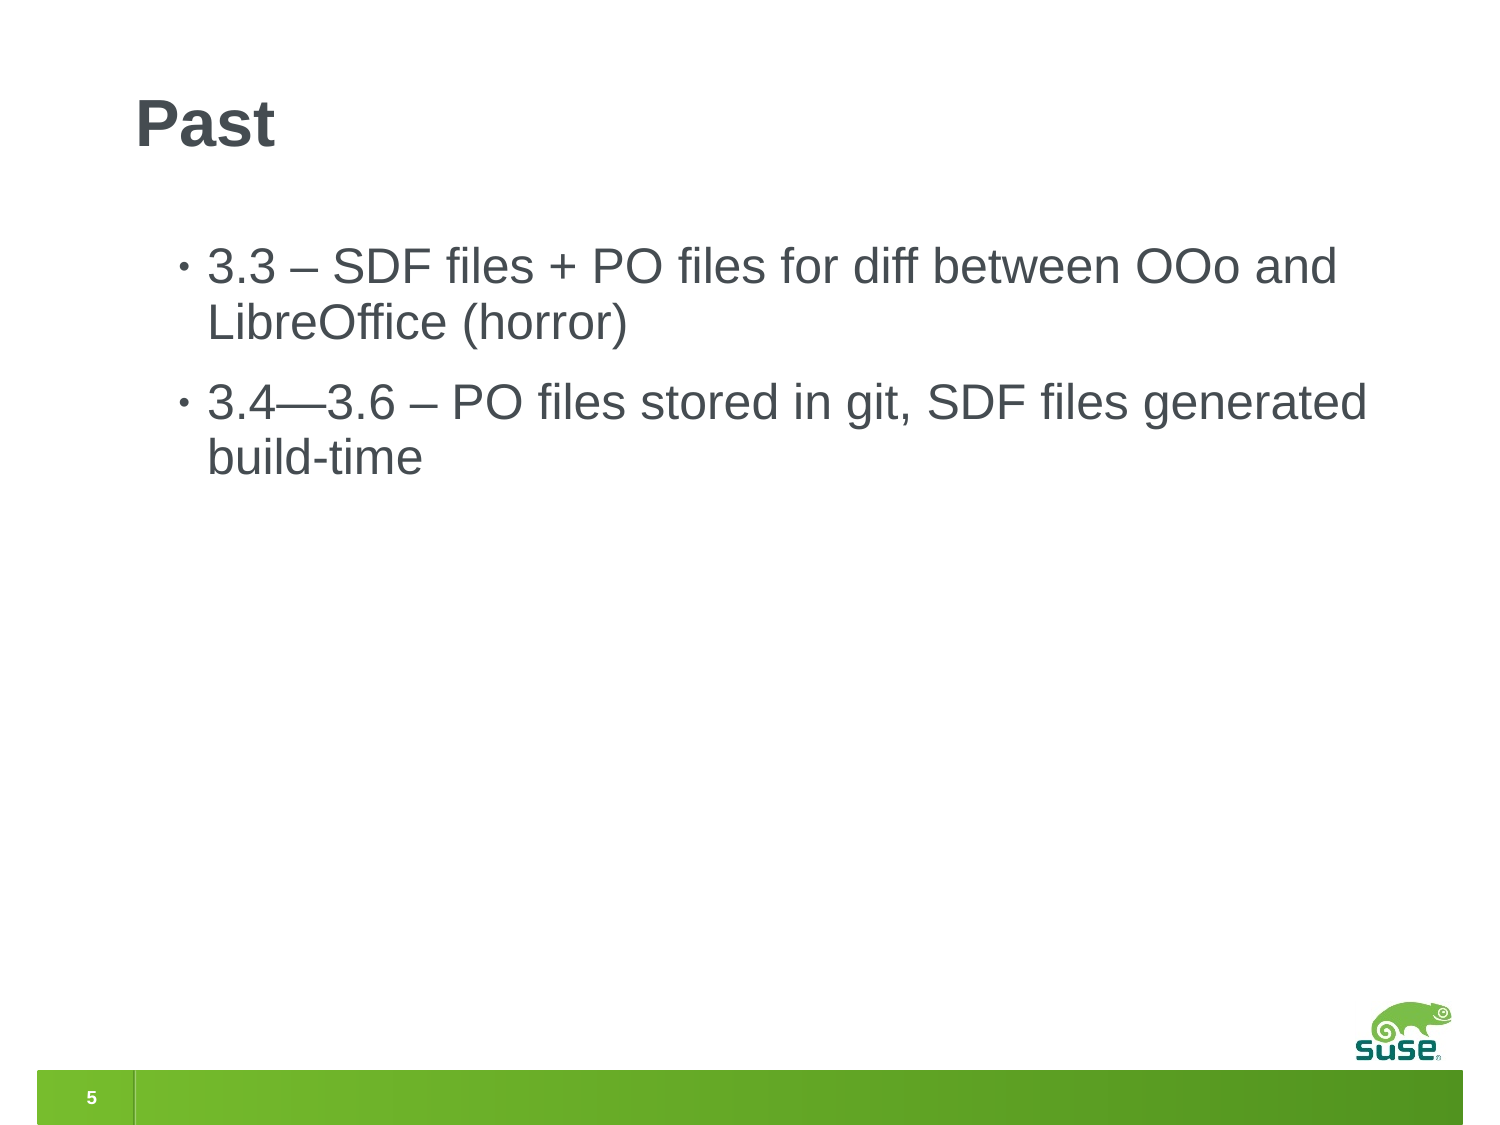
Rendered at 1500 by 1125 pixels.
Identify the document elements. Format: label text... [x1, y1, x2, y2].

picture [1355, 1001, 1452, 1061]
list 3.3 – SDF files + PO files for diff between OOo and LibreOffice (horror) 3.4—3.6 – PO files stored in git, SDF files generated build-time [135, 238, 1372, 892]
title Past [135, 41, 1372, 204]
